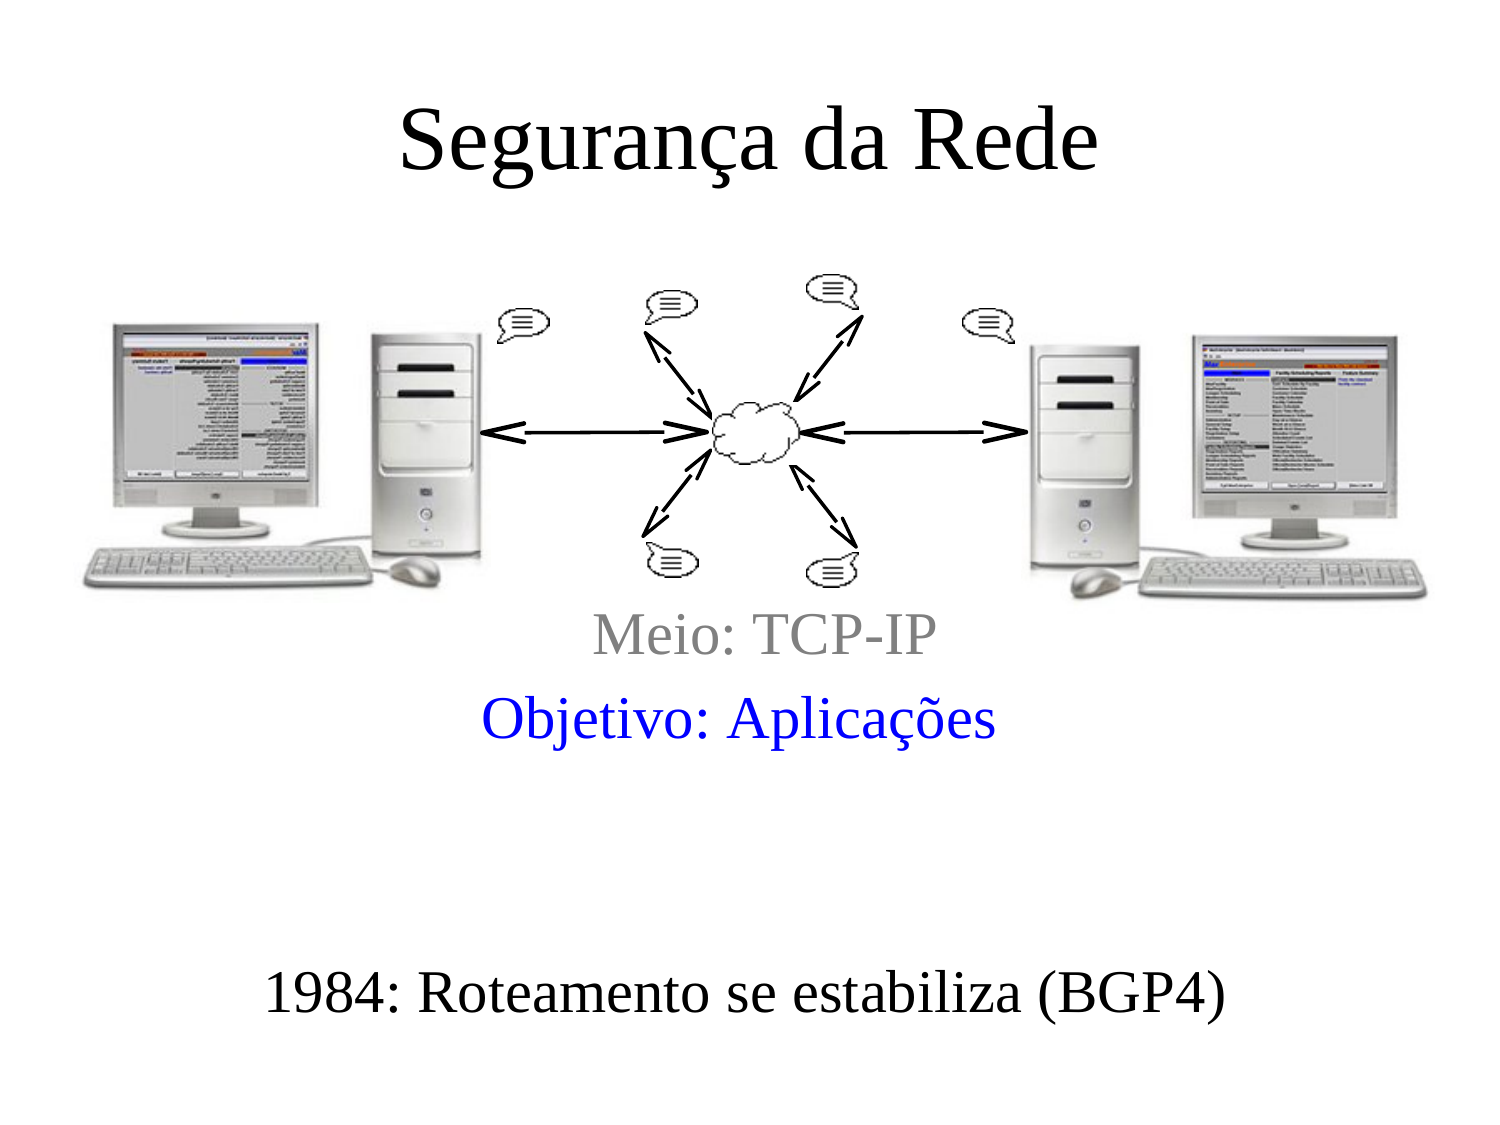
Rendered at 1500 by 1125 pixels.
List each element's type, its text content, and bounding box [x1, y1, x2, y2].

picture [645, 290, 698, 326]
picture [712, 402, 802, 465]
picture [646, 542, 699, 578]
subtitle 1984: Roteamento se estabiliza (BGP4) [70, 957, 1421, 1026]
picture [497, 308, 550, 344]
title Segurança da Rede [75, 44, 1425, 233]
picture [962, 308, 1015, 344]
picture [73, 308, 491, 603]
picture [806, 552, 859, 588]
picture [1021, 320, 1438, 614]
picture [806, 274, 859, 310]
text_box Cliente Meio: TCP-IP Servidor A Objetivo: Aplicações B Objetivos: Eficiência, inovação e competitividade [84, 599, 1435, 836]
